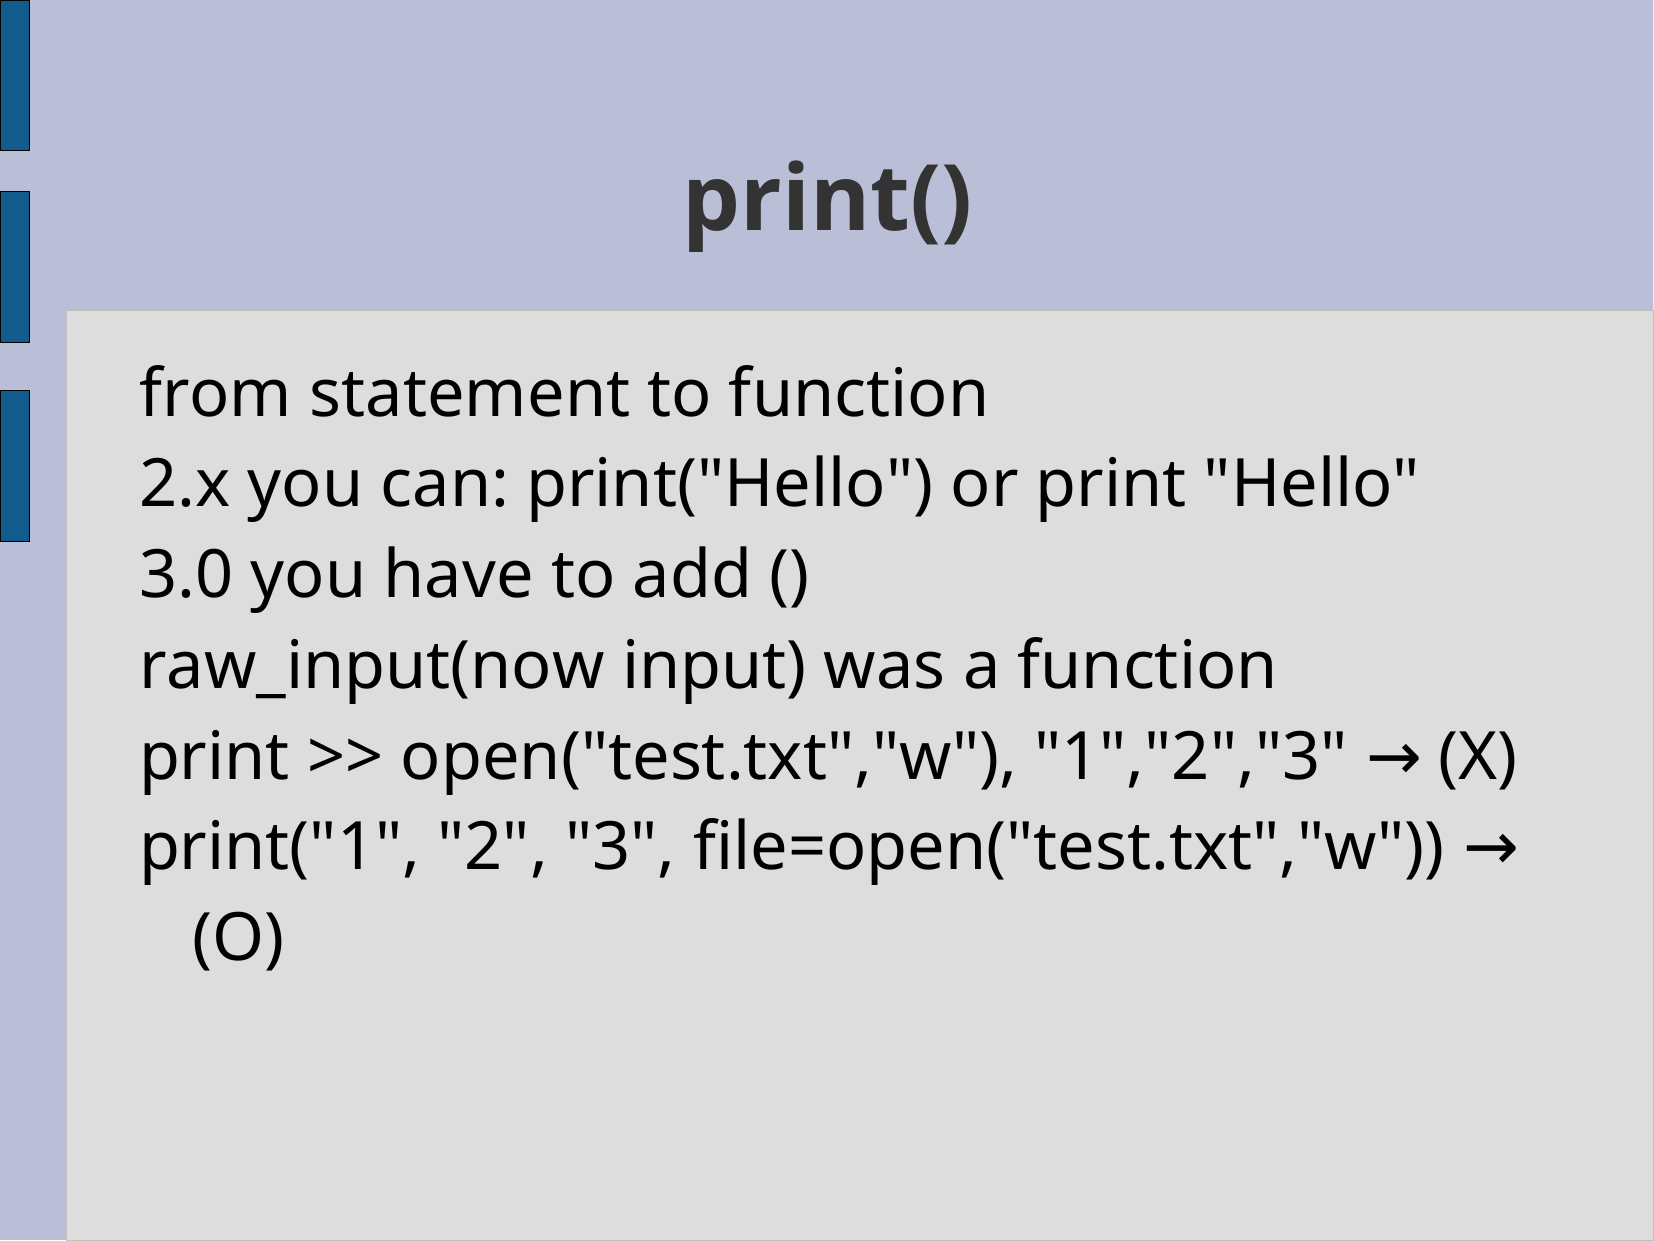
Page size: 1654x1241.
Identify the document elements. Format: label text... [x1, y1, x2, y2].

list from statement to function 2.x you can: print("Hello") or print "Hello" 3.0 you have to add () raw_input(now input) was a function print >> open("test.txt","w"), "1","2","3" → (X) print("1", "2", "3", file=open("test.txt","w")) → (O) [121, 344, 1534, 1112]
title print() [121, 98, 1534, 291]
